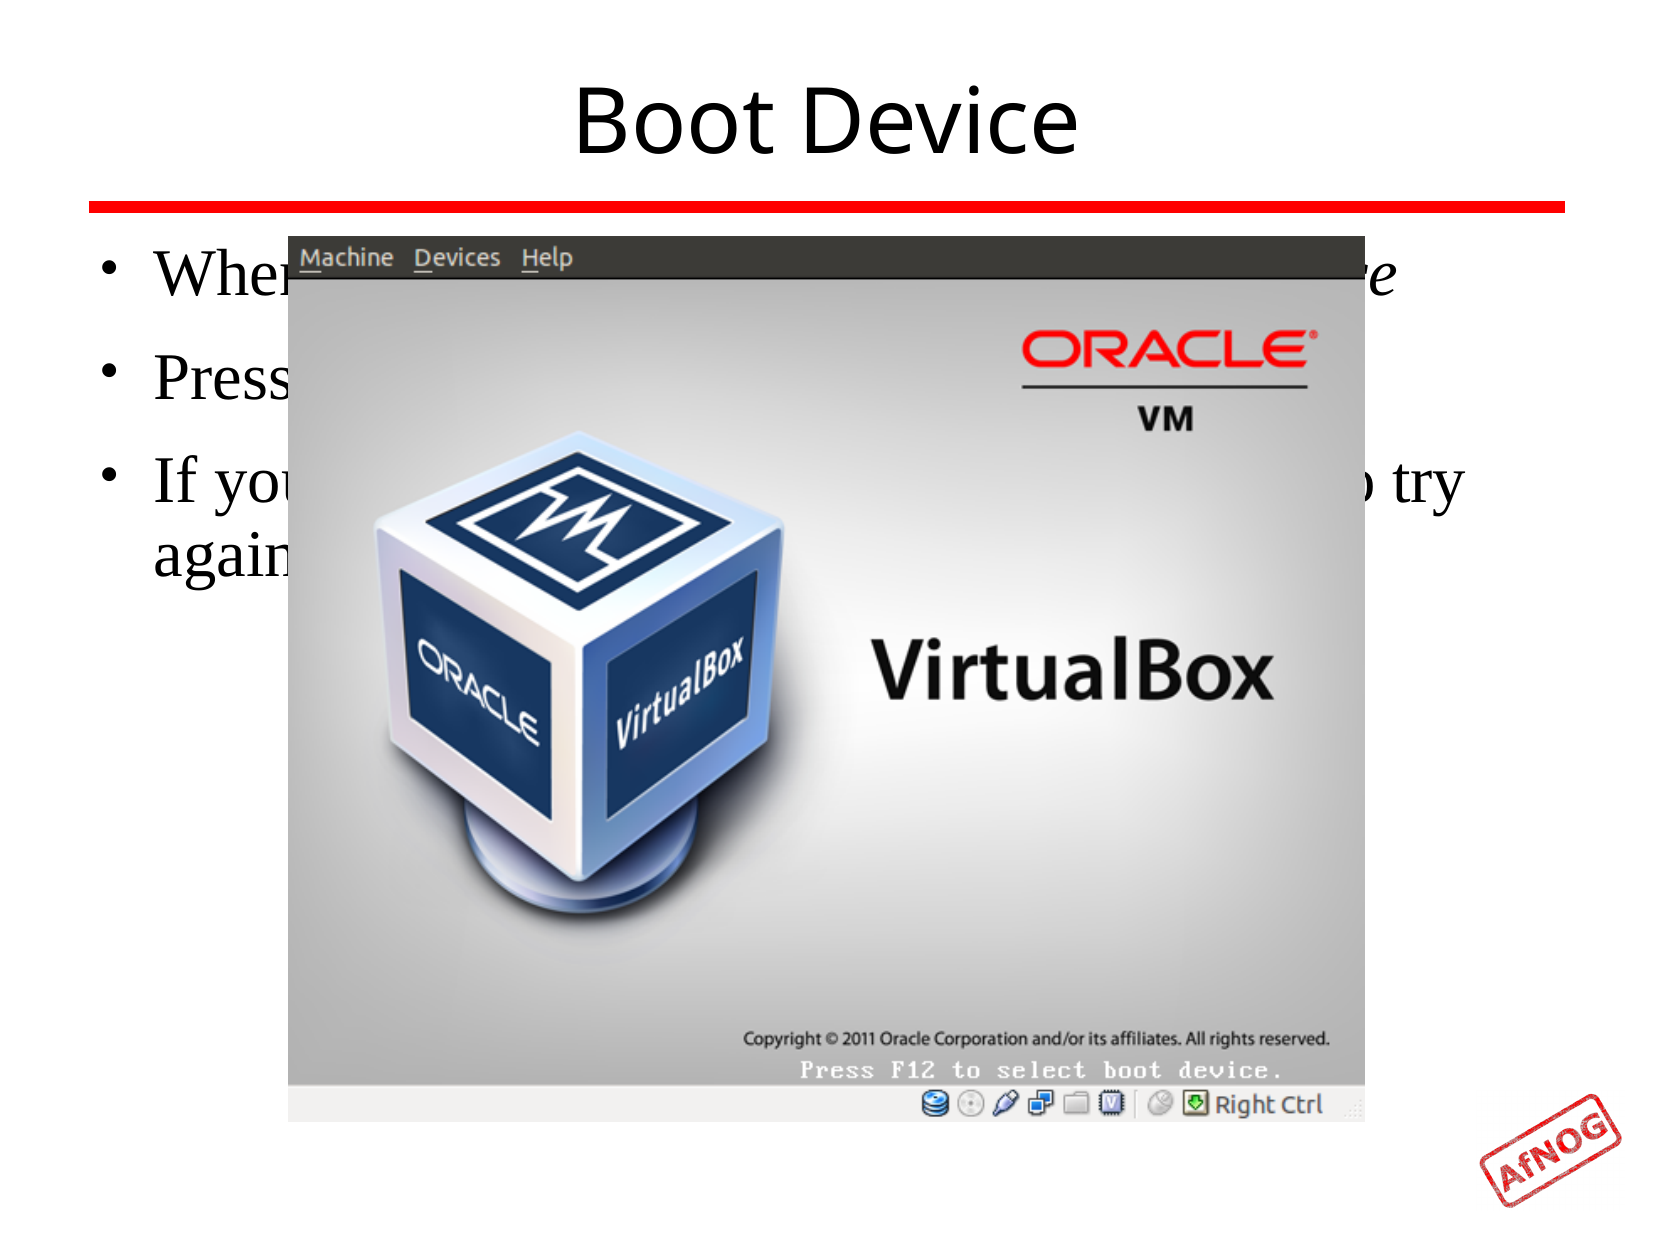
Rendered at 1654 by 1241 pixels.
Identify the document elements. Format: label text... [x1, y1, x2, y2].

title Boot Device [88, 36, 1565, 200]
list When you see: Press F12 to select boot device Press F12 If you miss it, choose Machine/Reset menu to try again [82, 236, 383, 1108]
picture [383, 236, 1572, 1122]
picture [1476, 1090, 1625, 1211]
